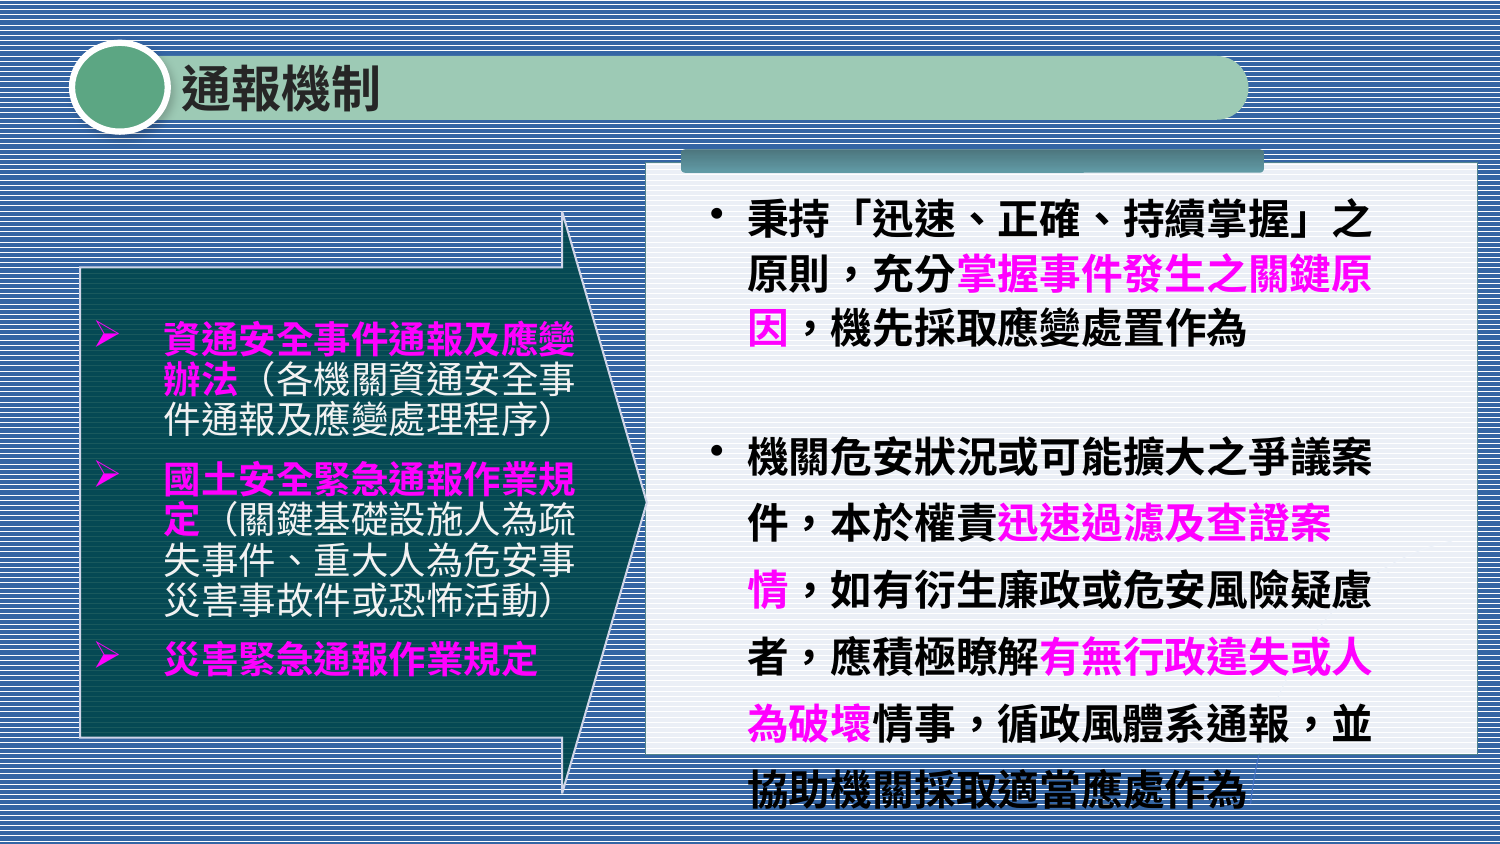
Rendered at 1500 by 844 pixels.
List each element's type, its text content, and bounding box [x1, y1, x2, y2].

text_box [599, 338, 647, 667]
text_box [562, 753, 574, 794]
text_box [681, 149, 1264, 173]
text_box 通報機制 [181, 57, 1109, 118]
text_box [80, 211, 593, 738]
text_box 資通安全事件通報及應變辦法（各機關資通安全事件通報及應變處理程序） 國土安全緊急通報作業規定（關鍵基礎設施人為疏失事件、重大人為危安事災害事故件或恐怖活動） 災害緊急通報作業規定 [88, 316, 599, 753]
text_box 秉持「迅速、正確、持續掌握」之原則，充分掌握事件發生之關鍵原因，機先採取應變處置作為 機關危安狀況或可能擴大之爭議案件，本於權責迅速過濾及查證案情，如有衍生廉政或危安風險疑慮者，應積極瞭解有無行政違失或人為破壞情事，循政風體系通報，並協助機關採取適當應處作為 [645, 162, 1478, 755]
text_box [71, 42, 1249, 132]
